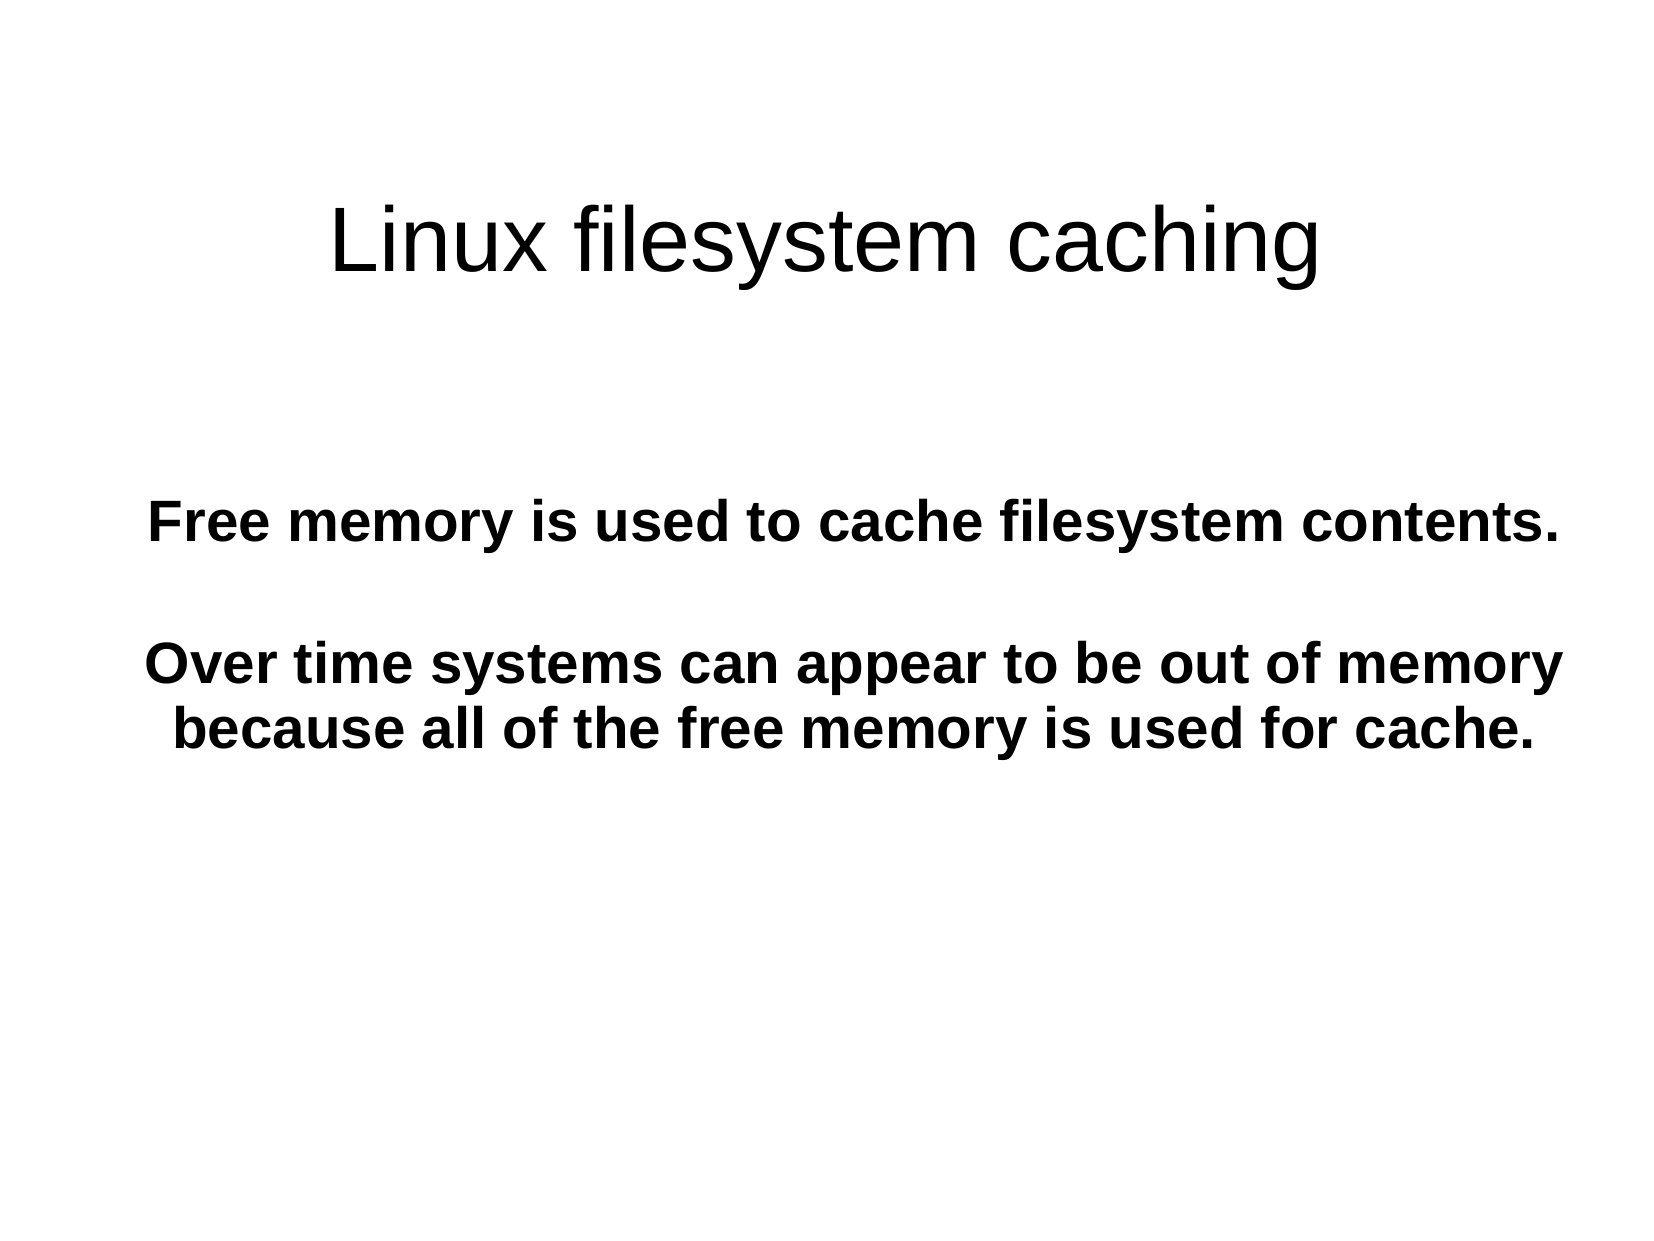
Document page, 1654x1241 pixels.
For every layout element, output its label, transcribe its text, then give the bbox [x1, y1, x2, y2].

title Linux filesystem caching [82, 84, 1571, 292]
list Free memory is used to cache filesystem contents. Over time systems can appear to be out of memory because all of the free memory is used for cache. [60, 488, 1651, 879]
